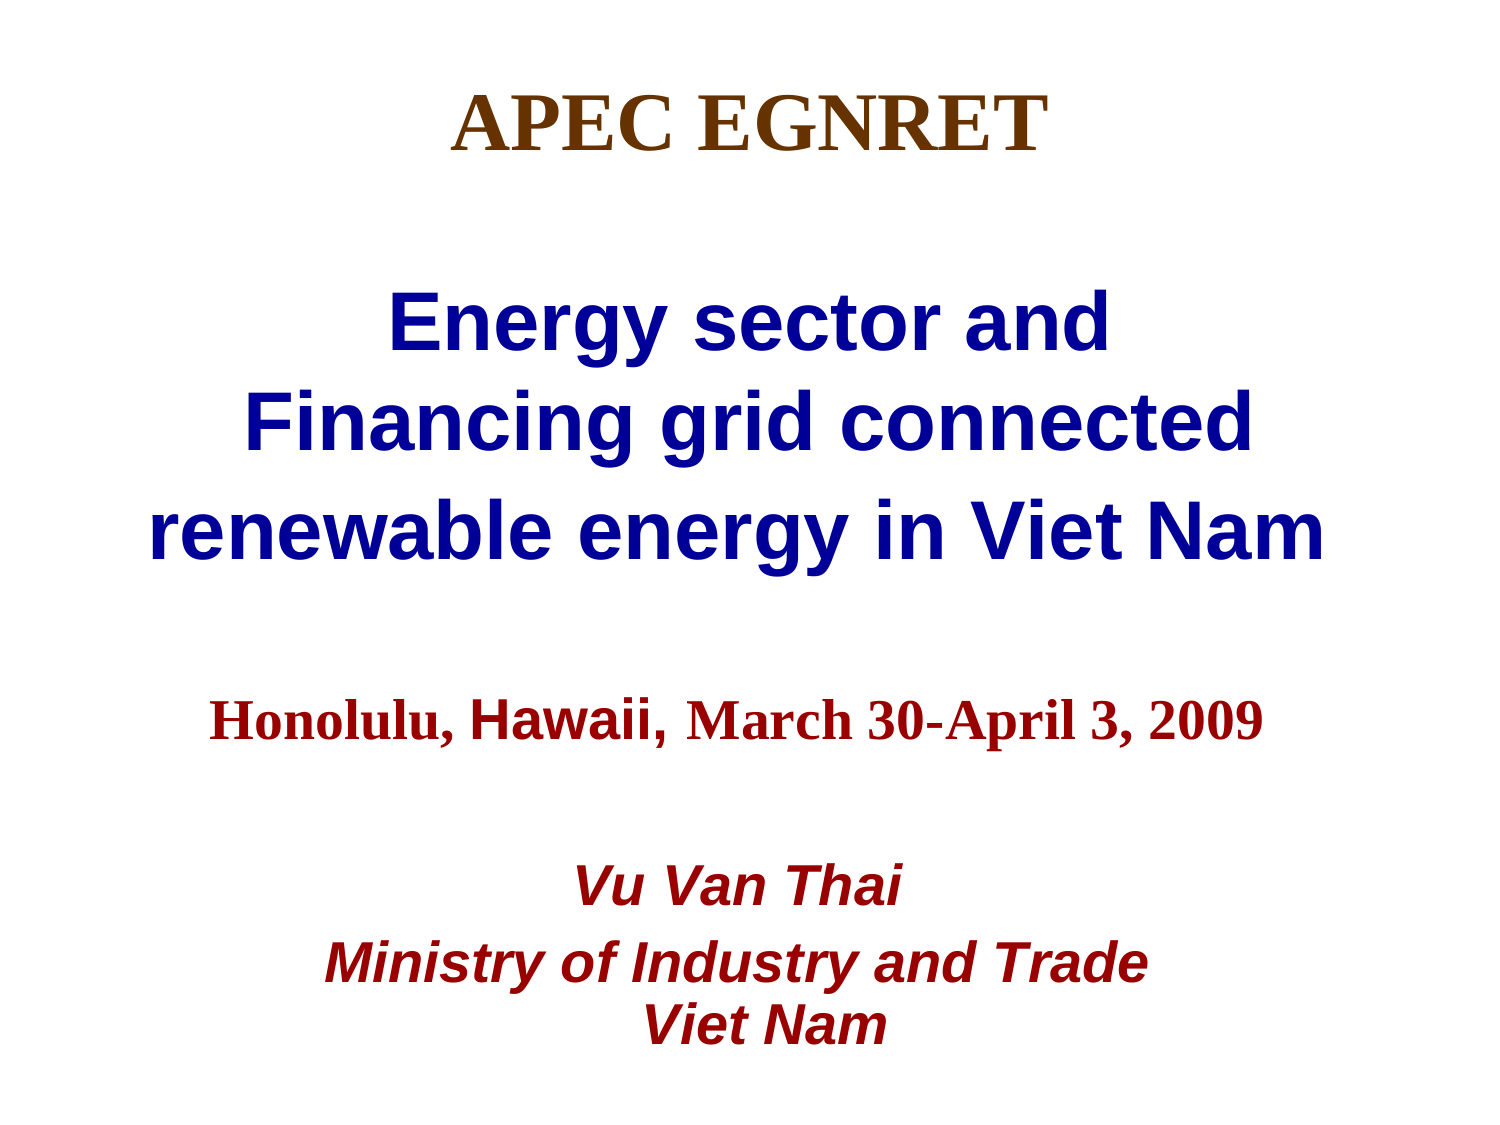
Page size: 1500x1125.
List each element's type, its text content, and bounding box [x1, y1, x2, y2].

title APEC EGNRET Energy sector and Financing grid connected renewable energy in Viet Nam [75, 45, 1426, 450]
list Honolulu, Hawaii, March 30-April 3, 2009 Vu Van Thai Ministry of Industry and Trade Viet Nam [87, 674, 1388, 1068]
